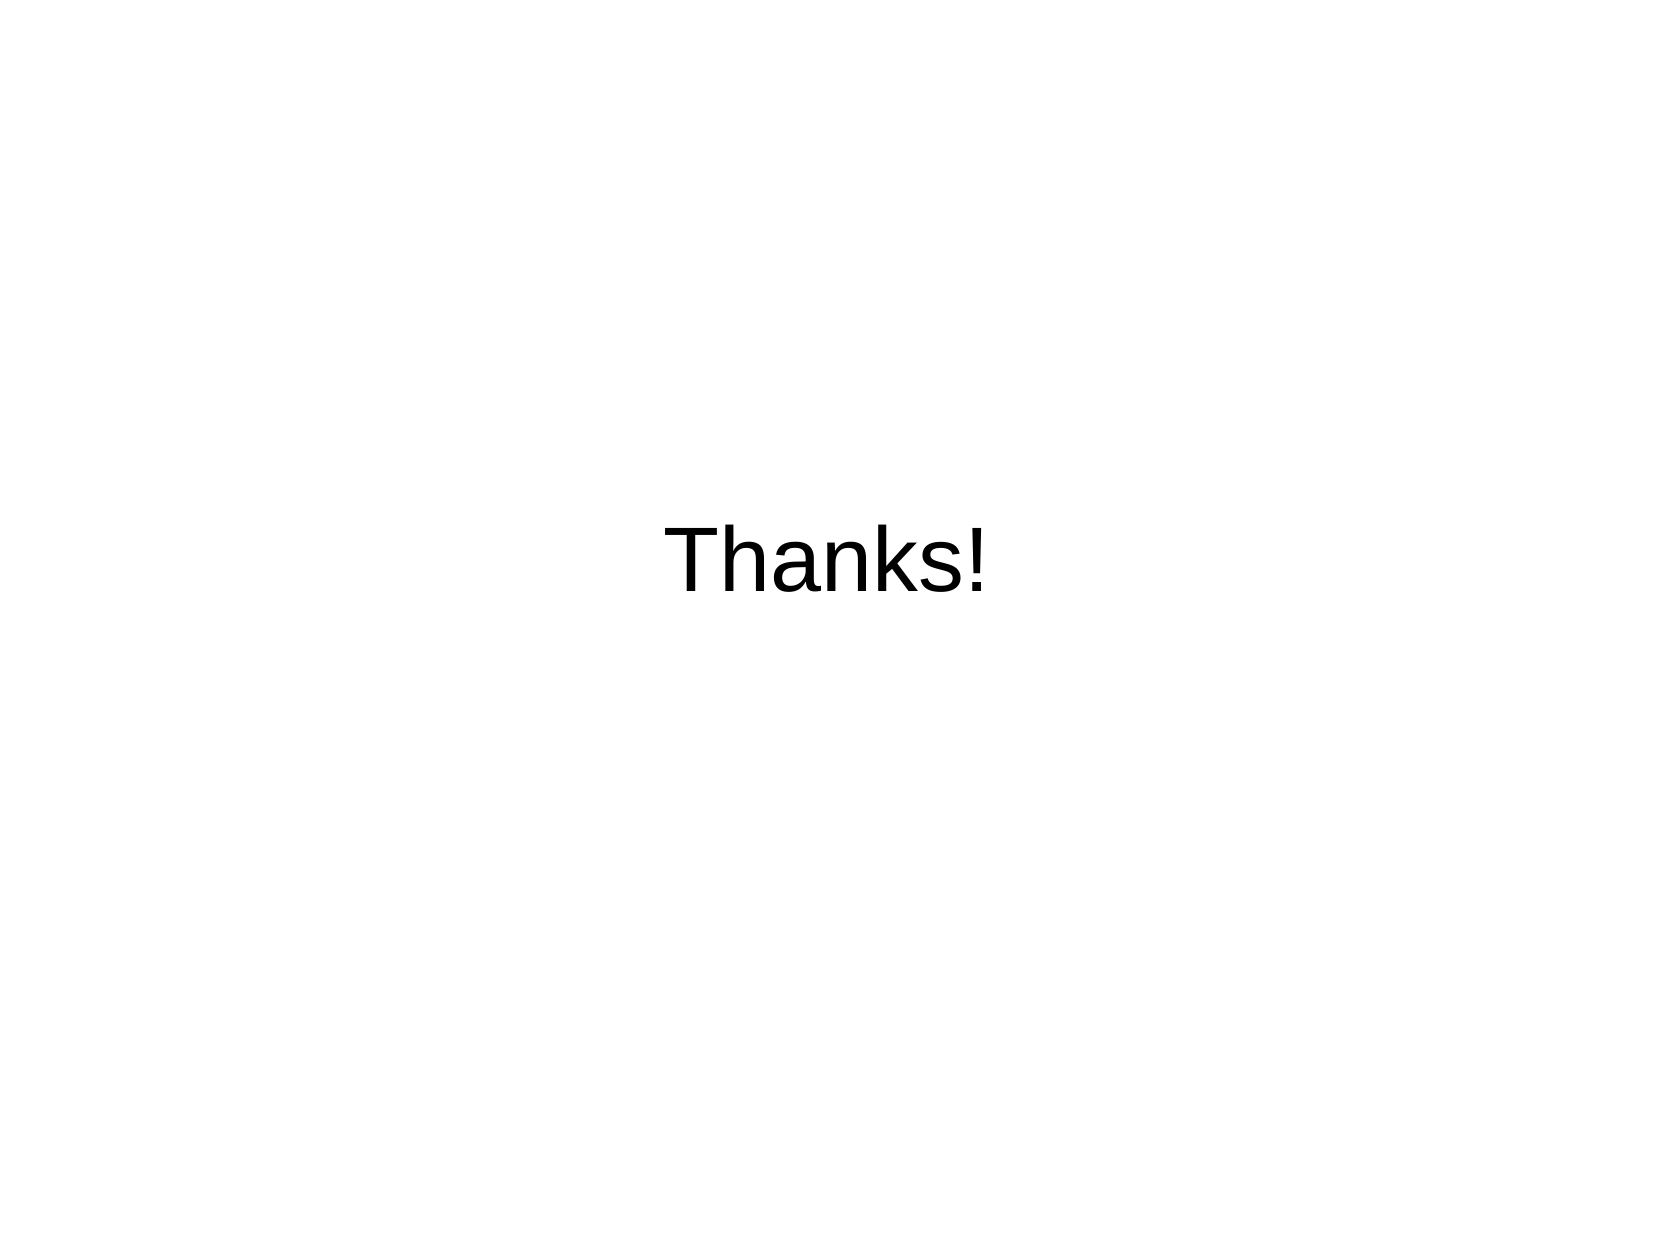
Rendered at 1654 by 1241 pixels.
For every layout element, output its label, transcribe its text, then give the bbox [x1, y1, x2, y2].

title Thanks! [82, 56, 1571, 1063]
